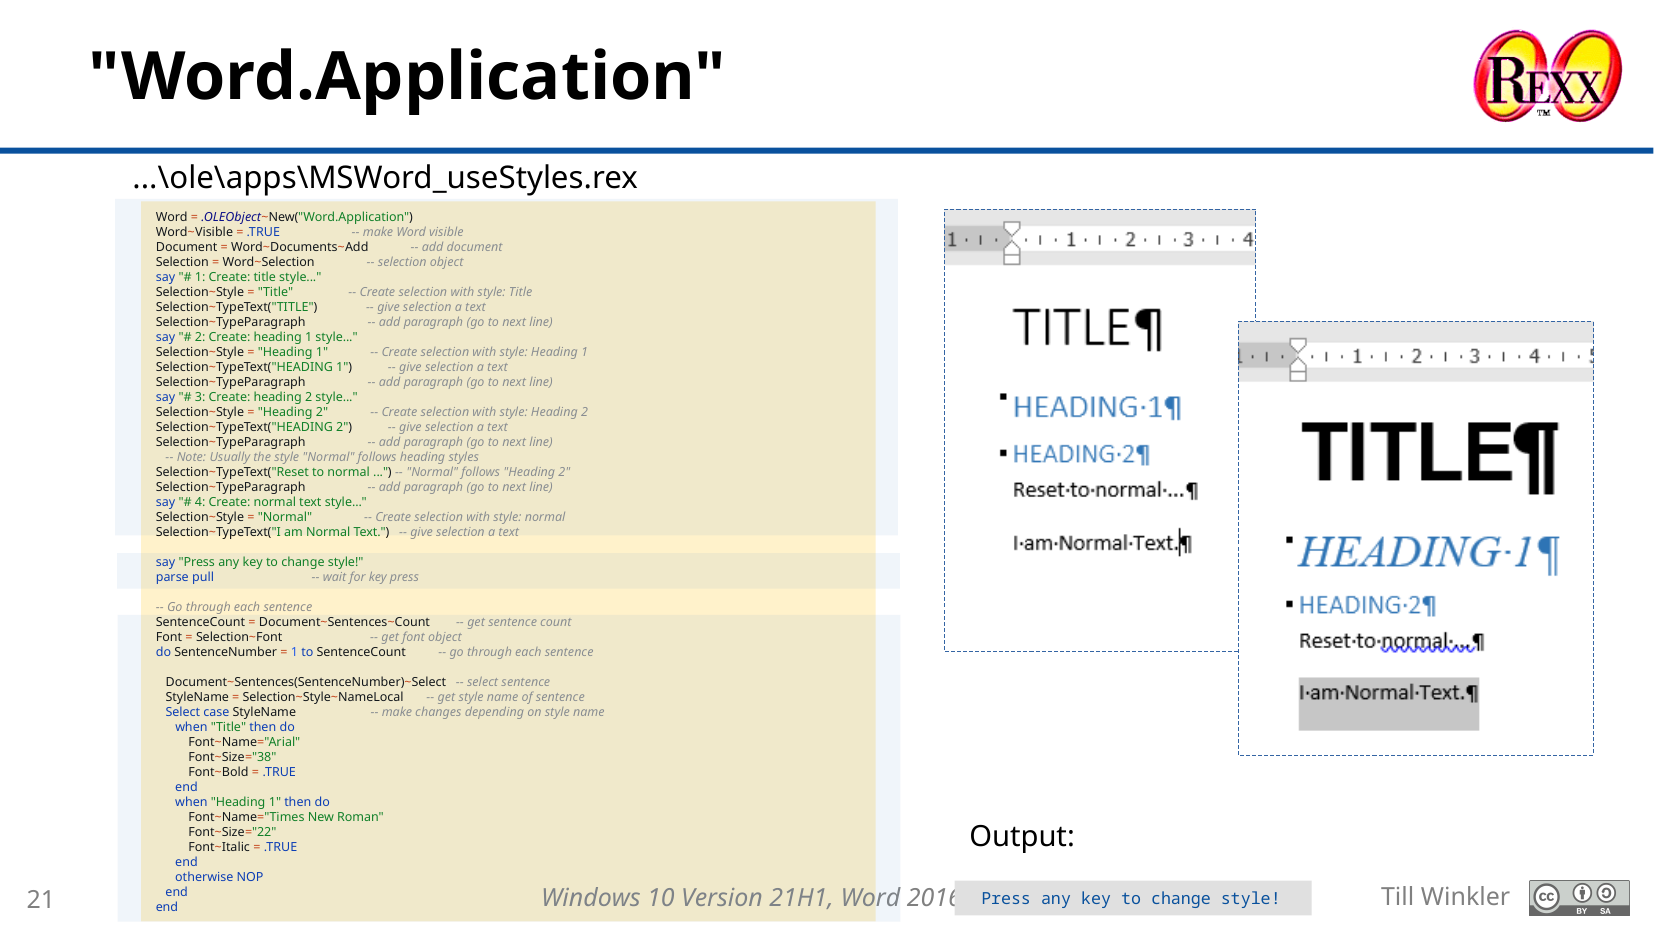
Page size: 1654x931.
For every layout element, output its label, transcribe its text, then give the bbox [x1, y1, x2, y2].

text_box Output: [954, 807, 1102, 861]
text_box Windows 10 Version 21H1, Word 2016 Version 2203 [0, 874, 117, 922]
text_box Windows 10 Version 21H1, Word 2016 Version 2203 [901, 874, 1654, 922]
text_box [115, 198, 898, 536]
text_box [117, 614, 901, 922]
text_box ...\ole\apps\MSWord_useStyles.rex [117, 147, 1298, 204]
text_box [117, 553, 900, 589]
title "Word.Application" [29, 0, 1654, 148]
text_box Press any key to change style! [954, 880, 1312, 916]
picture [944, 209, 1594, 756]
